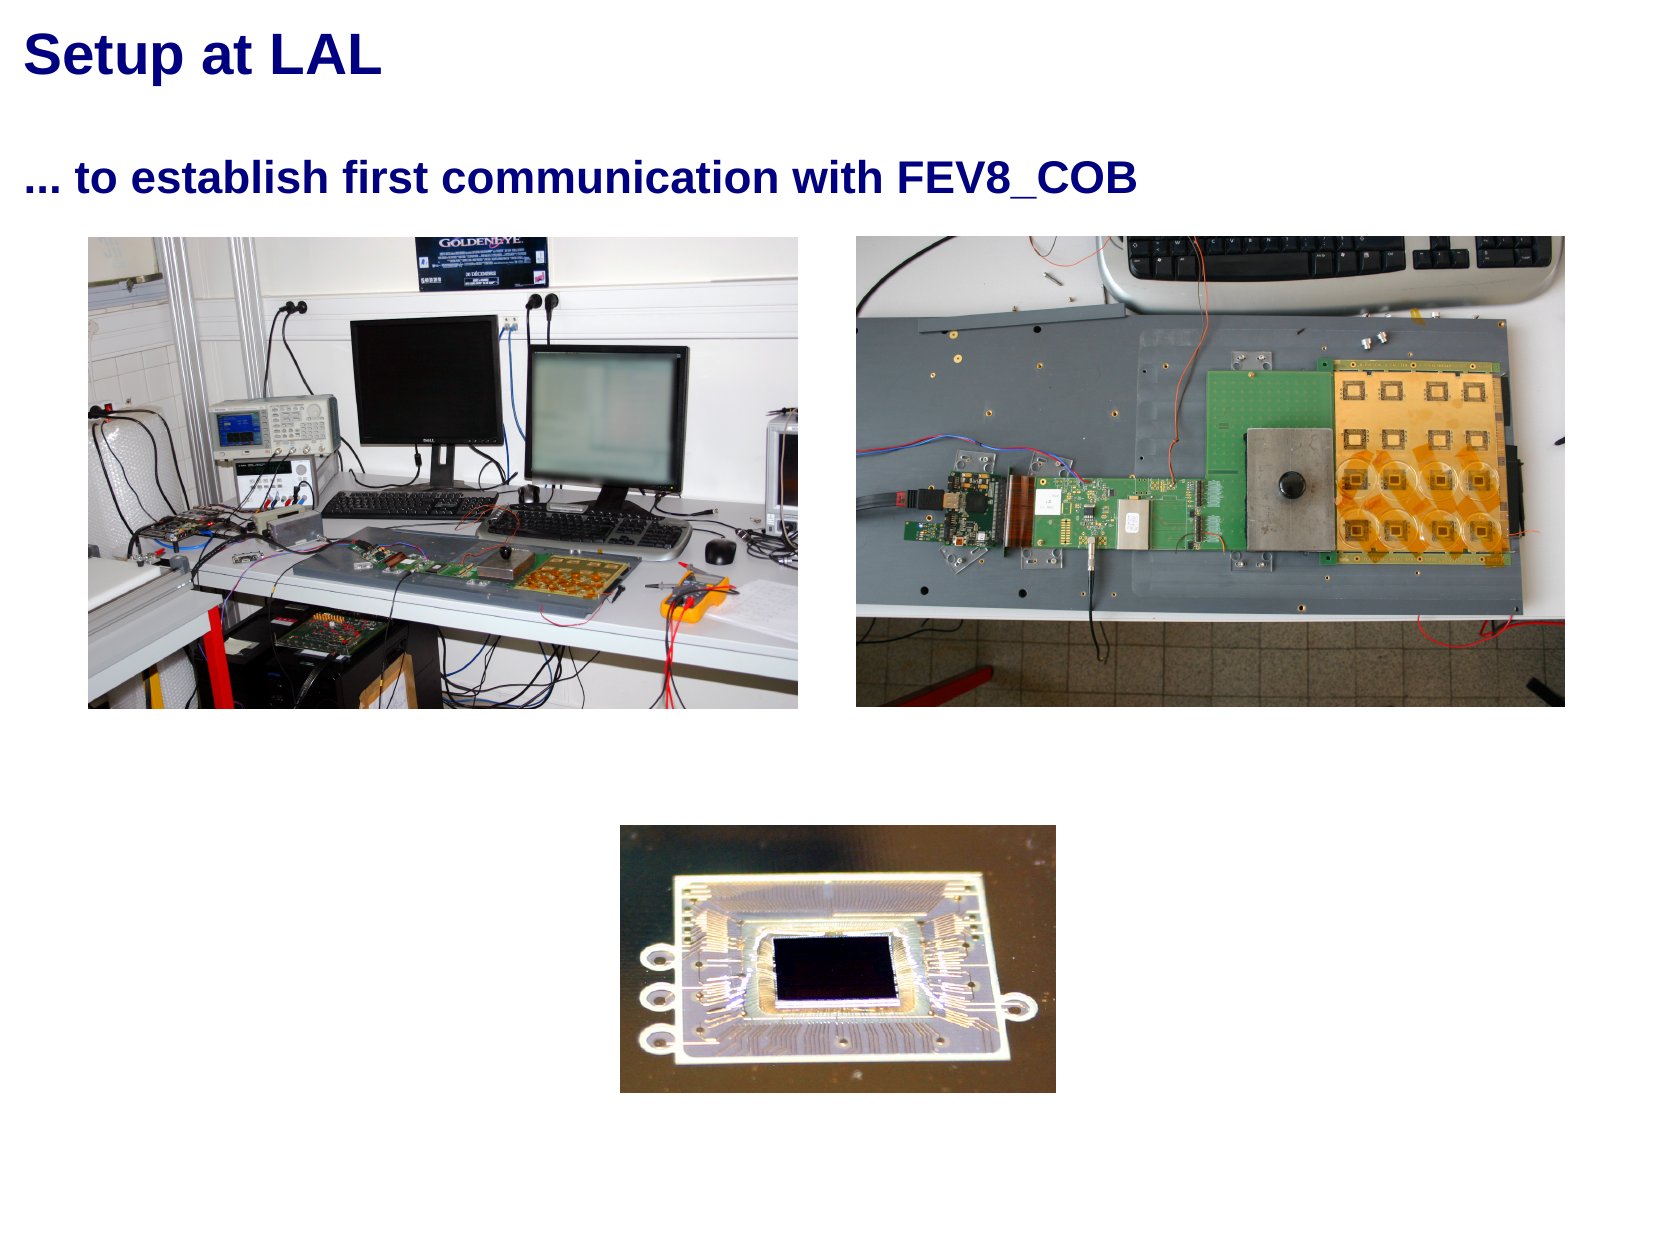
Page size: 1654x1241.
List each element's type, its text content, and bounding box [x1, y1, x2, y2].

picture [620, 825, 1056, 1093]
picture [88, 237, 798, 709]
picture [856, 236, 1565, 707]
title Setup at LAL ... to establish first communication with FEV8_COB [23, 21, 1512, 203]
